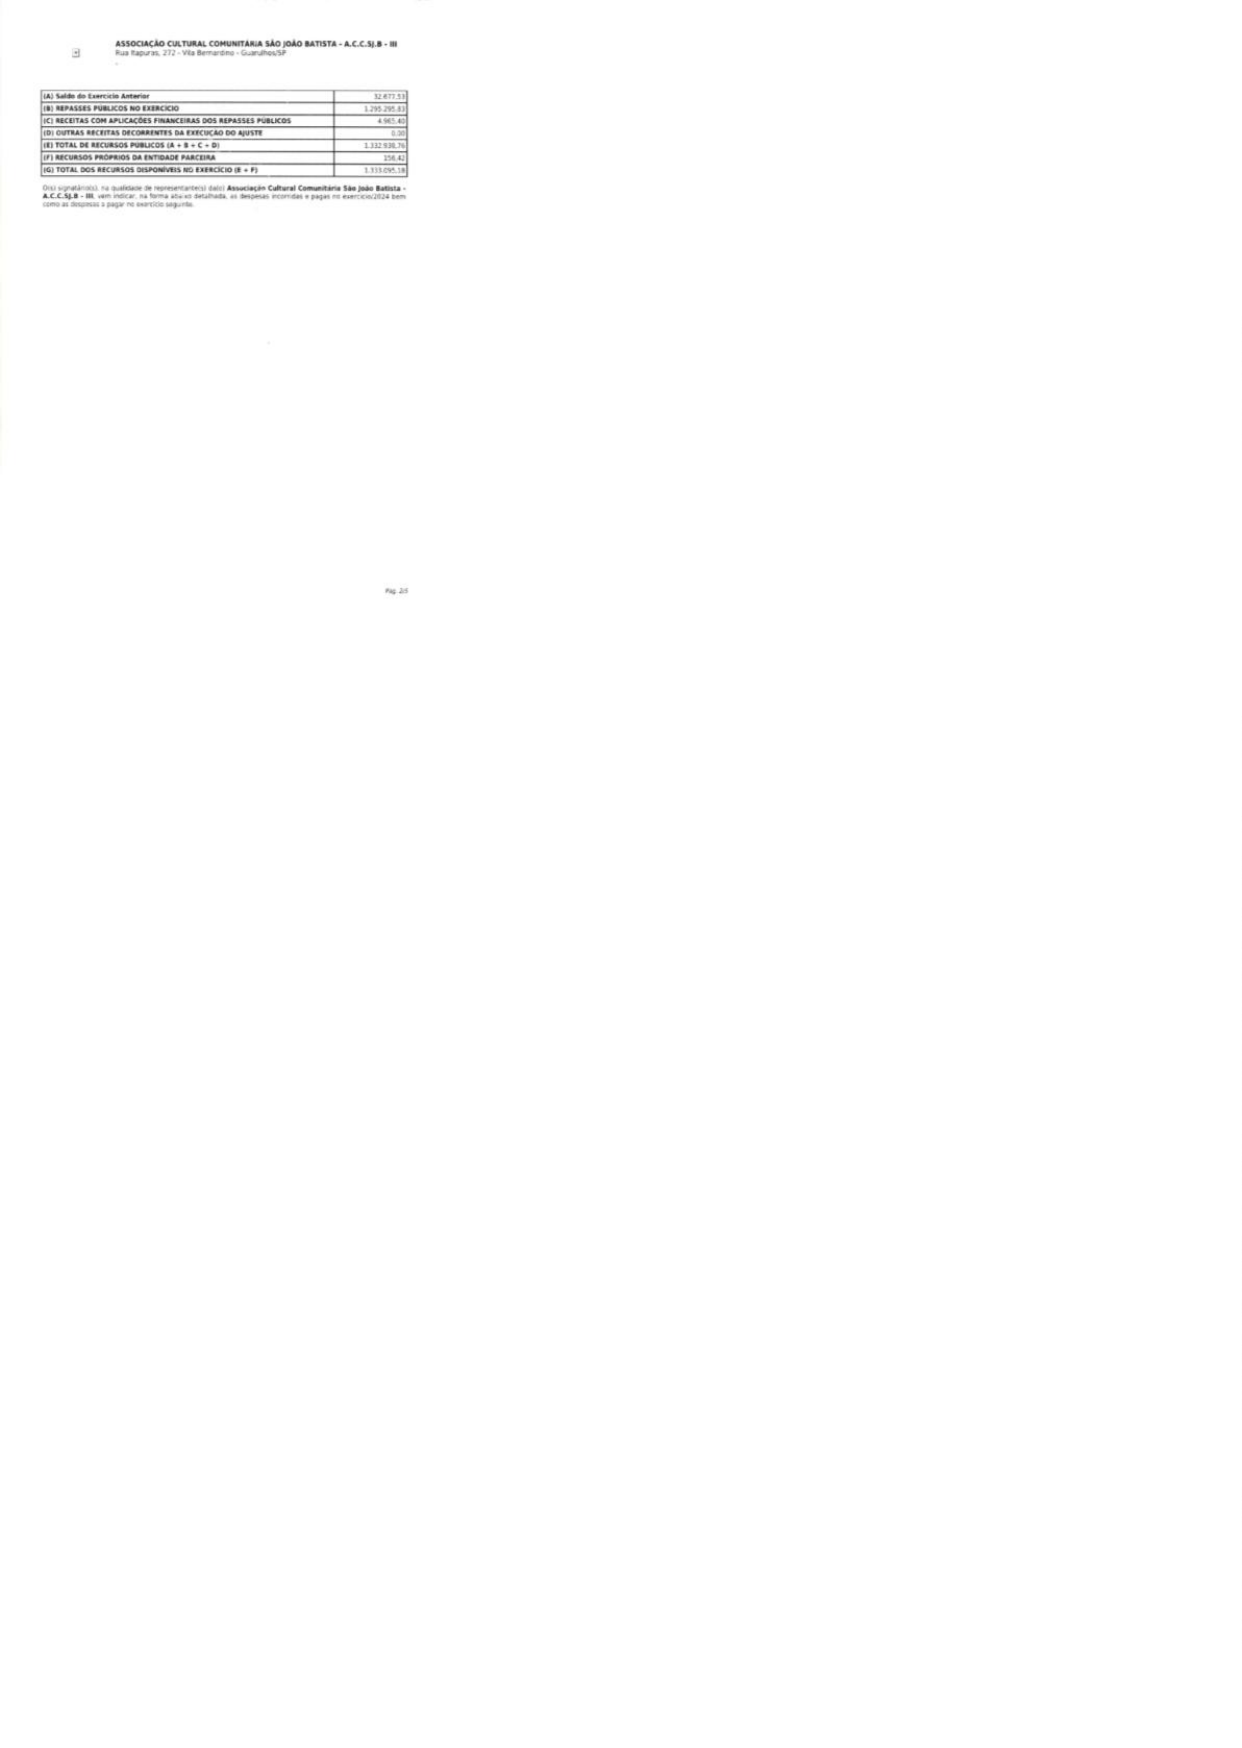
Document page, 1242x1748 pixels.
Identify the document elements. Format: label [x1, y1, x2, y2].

text_box [0, 0, 1242, 1748]
